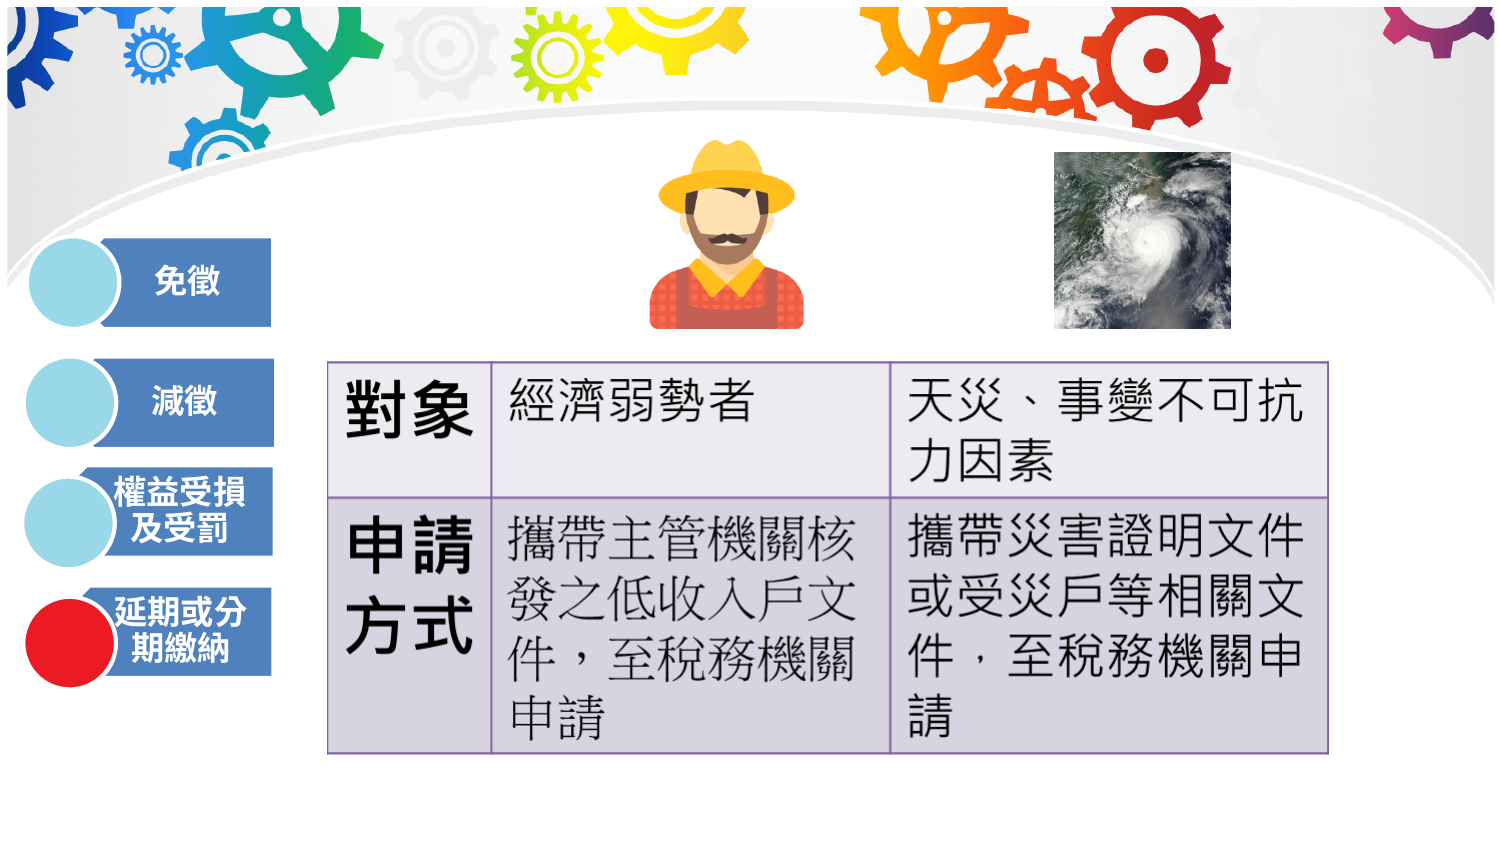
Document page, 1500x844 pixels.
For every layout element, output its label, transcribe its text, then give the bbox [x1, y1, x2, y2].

text_box [269, 128, 1426, 809]
text_box 權益受損及受罰 [75, 465, 275, 558]
picture [1054, 152, 1231, 329]
text_box [23, 356, 117, 450]
picture [632, 140, 821, 329]
text_box [23, 596, 116, 690]
text_box 免徵 [97, 236, 274, 329]
text_box [26, 236, 120, 329]
text_box 延期或分期繳納 [78, 585, 274, 679]
text_box 減徵 [89, 356, 277, 450]
picture [327, 350, 1329, 778]
text_box [22, 476, 115, 570]
